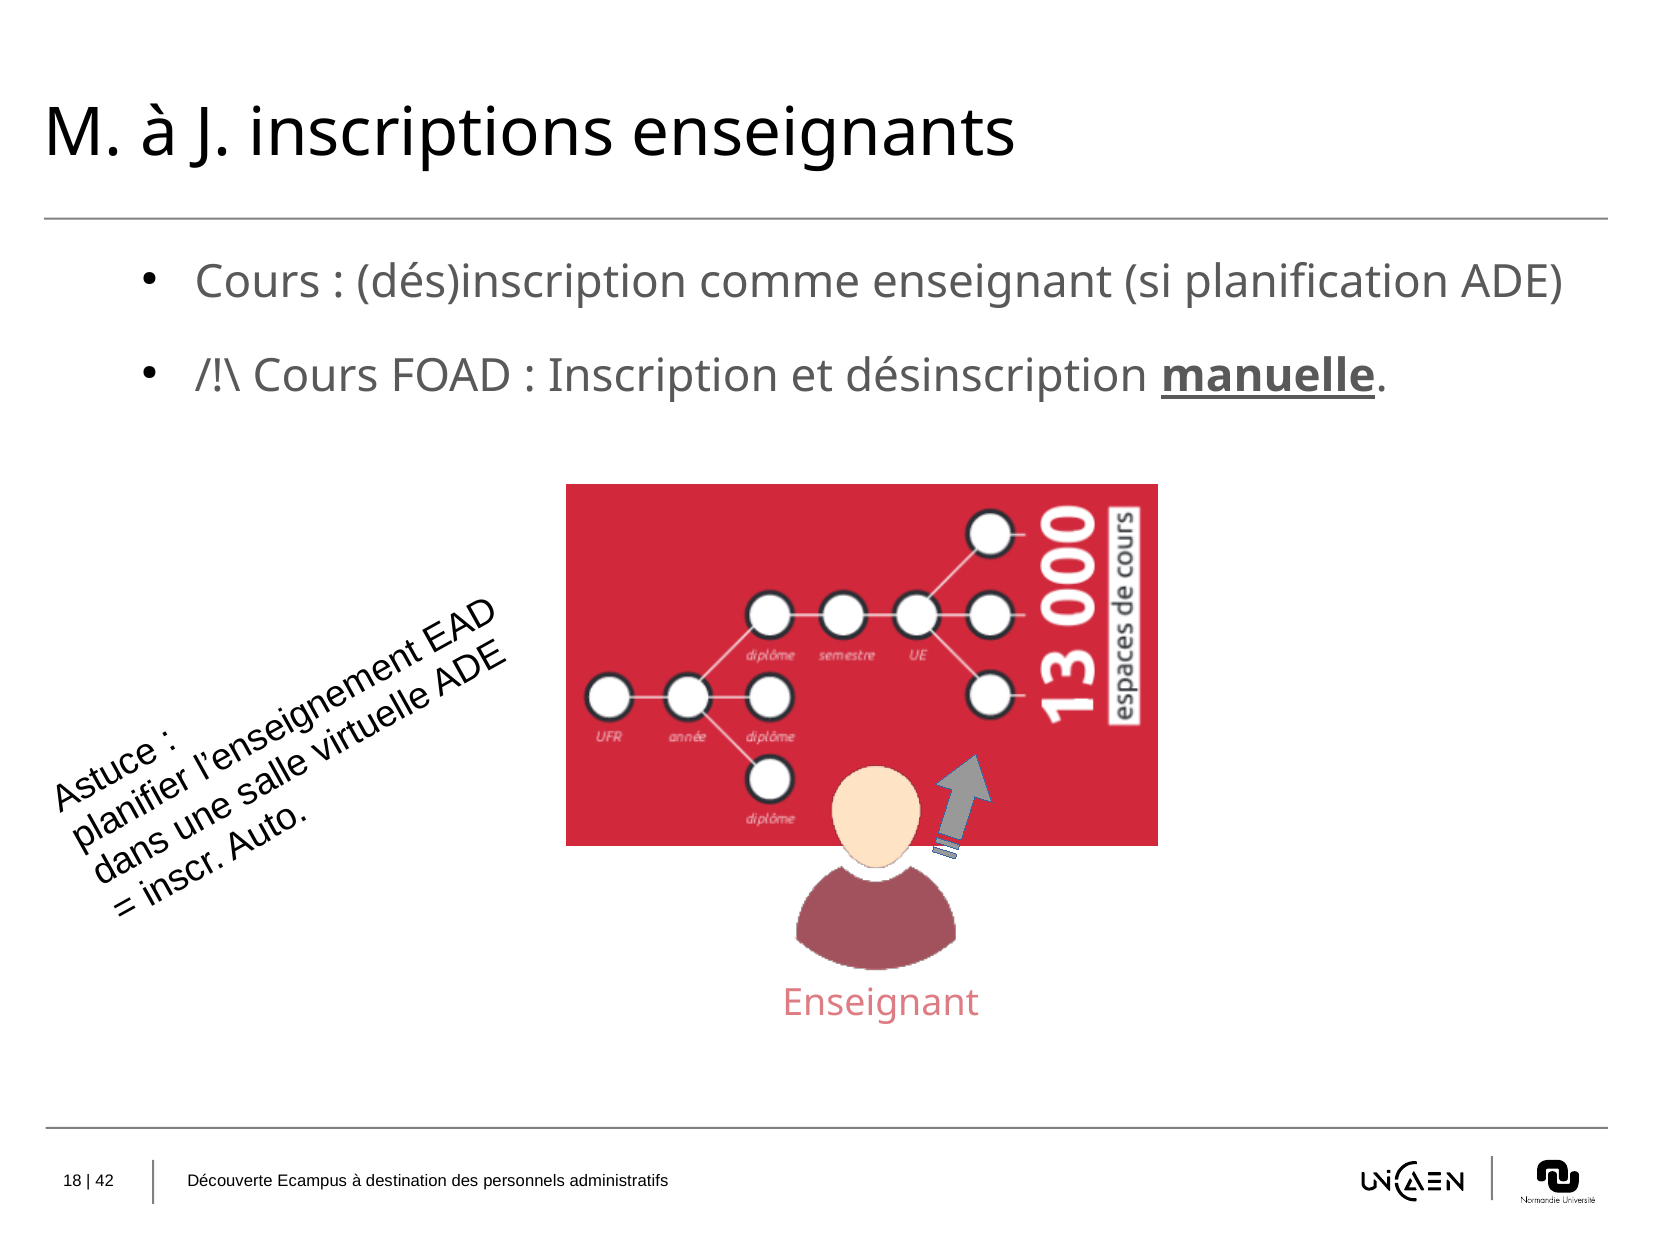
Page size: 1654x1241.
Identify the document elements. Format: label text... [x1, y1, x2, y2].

list Cours : (dés)inscription comme enseignant (si planification ADE) /!\ Cours FOAD : Inscription et désinscription manuelle. [123, 248, 1608, 1113]
text_box Enseignant [767, 968, 1004, 1028]
picture [566, 484, 1158, 978]
text_box [981, 769, 993, 803]
text_box Astuce : planifier l’enseignement EAD dans une salle virtuelle ADE = inscr. Auto. [27, 531, 591, 981]
title M. à J. inscriptions enseignants [43, 65, 1608, 193]
